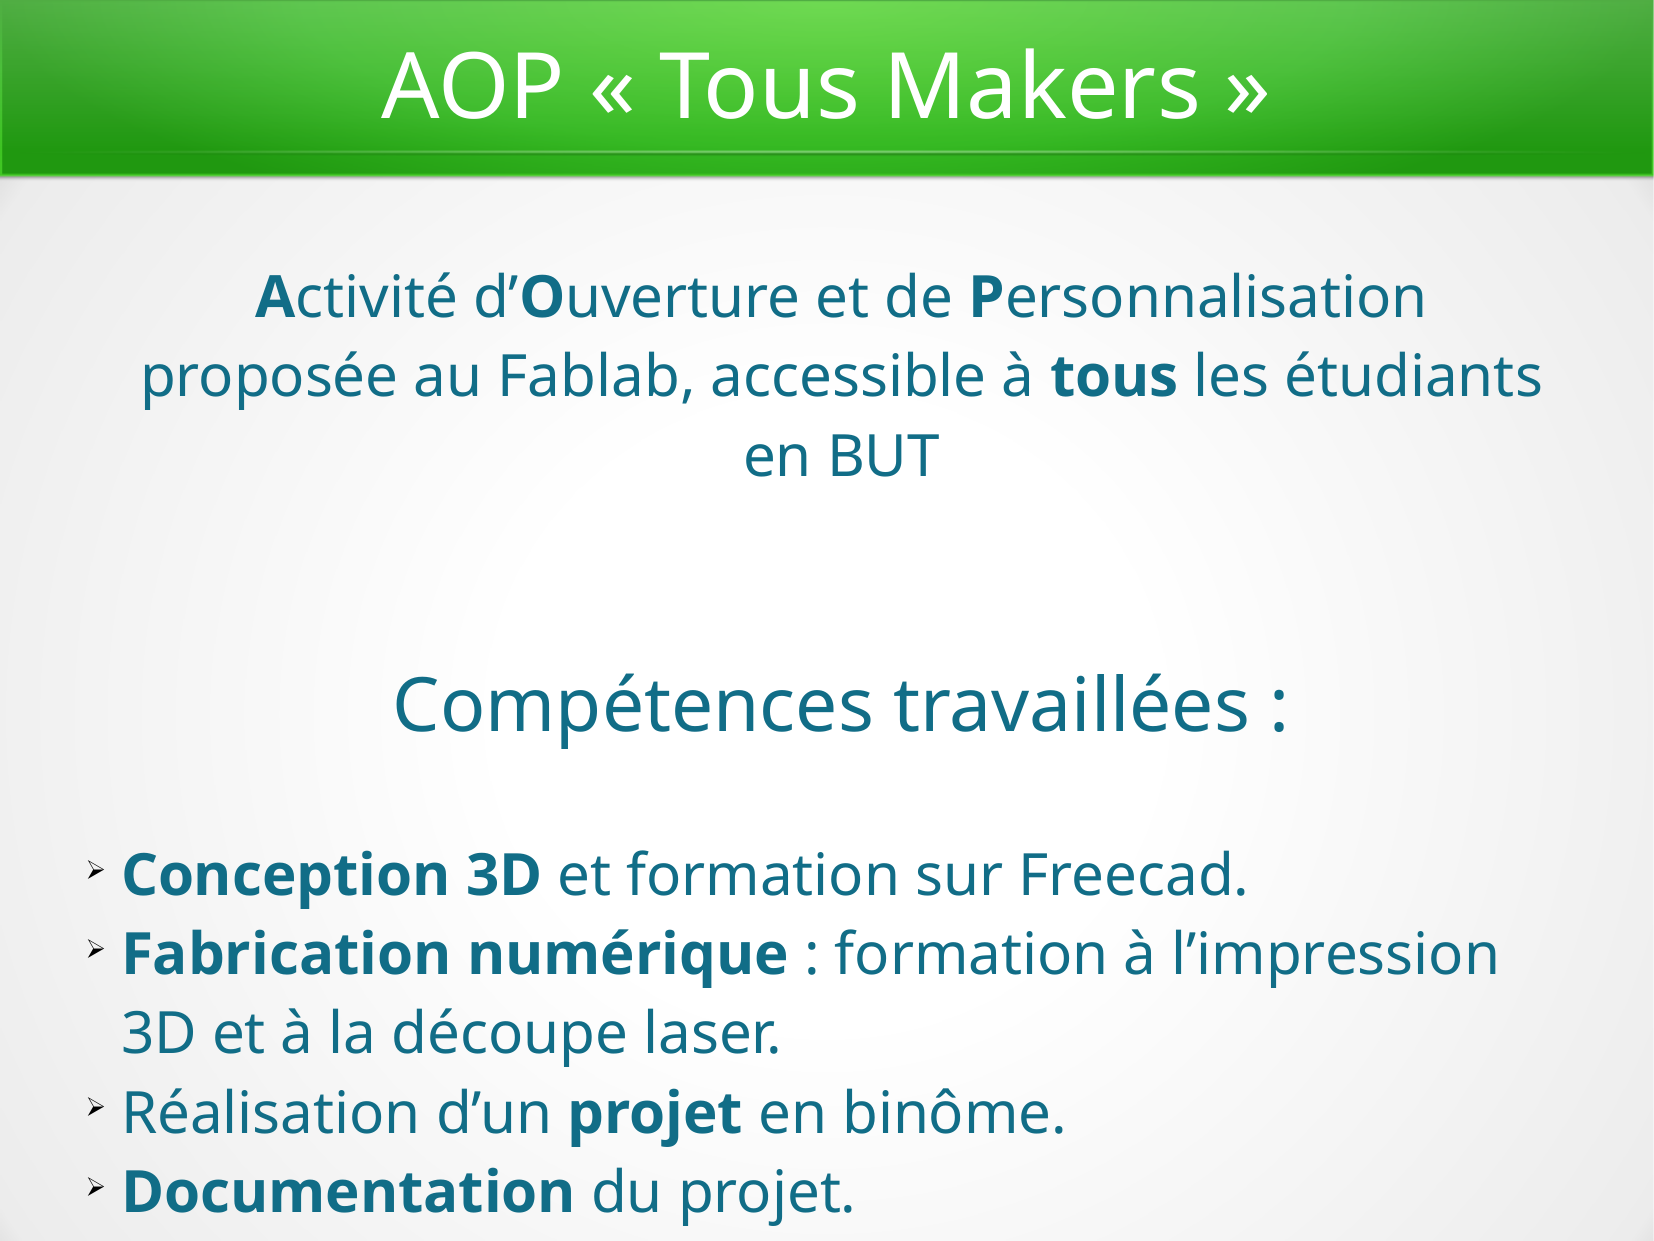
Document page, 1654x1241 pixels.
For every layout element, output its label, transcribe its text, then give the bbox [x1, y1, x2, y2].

picture [0, 0, 1654, 1241]
text_box Activité d’Ouverture et de Personnalisation proposée au Fablab, accessible à tous les étudiants en BUT Compétences travaillées : Conception 3D et formation sur Freecad. Fabrication numérique : formation à l’impression 3D et à la découpe laser. Réalisation d’un projet en binôme. Documentation du projet. [70, 248, 1577, 1131]
title AOP « Tous Makers » [82, 11, 1571, 154]
